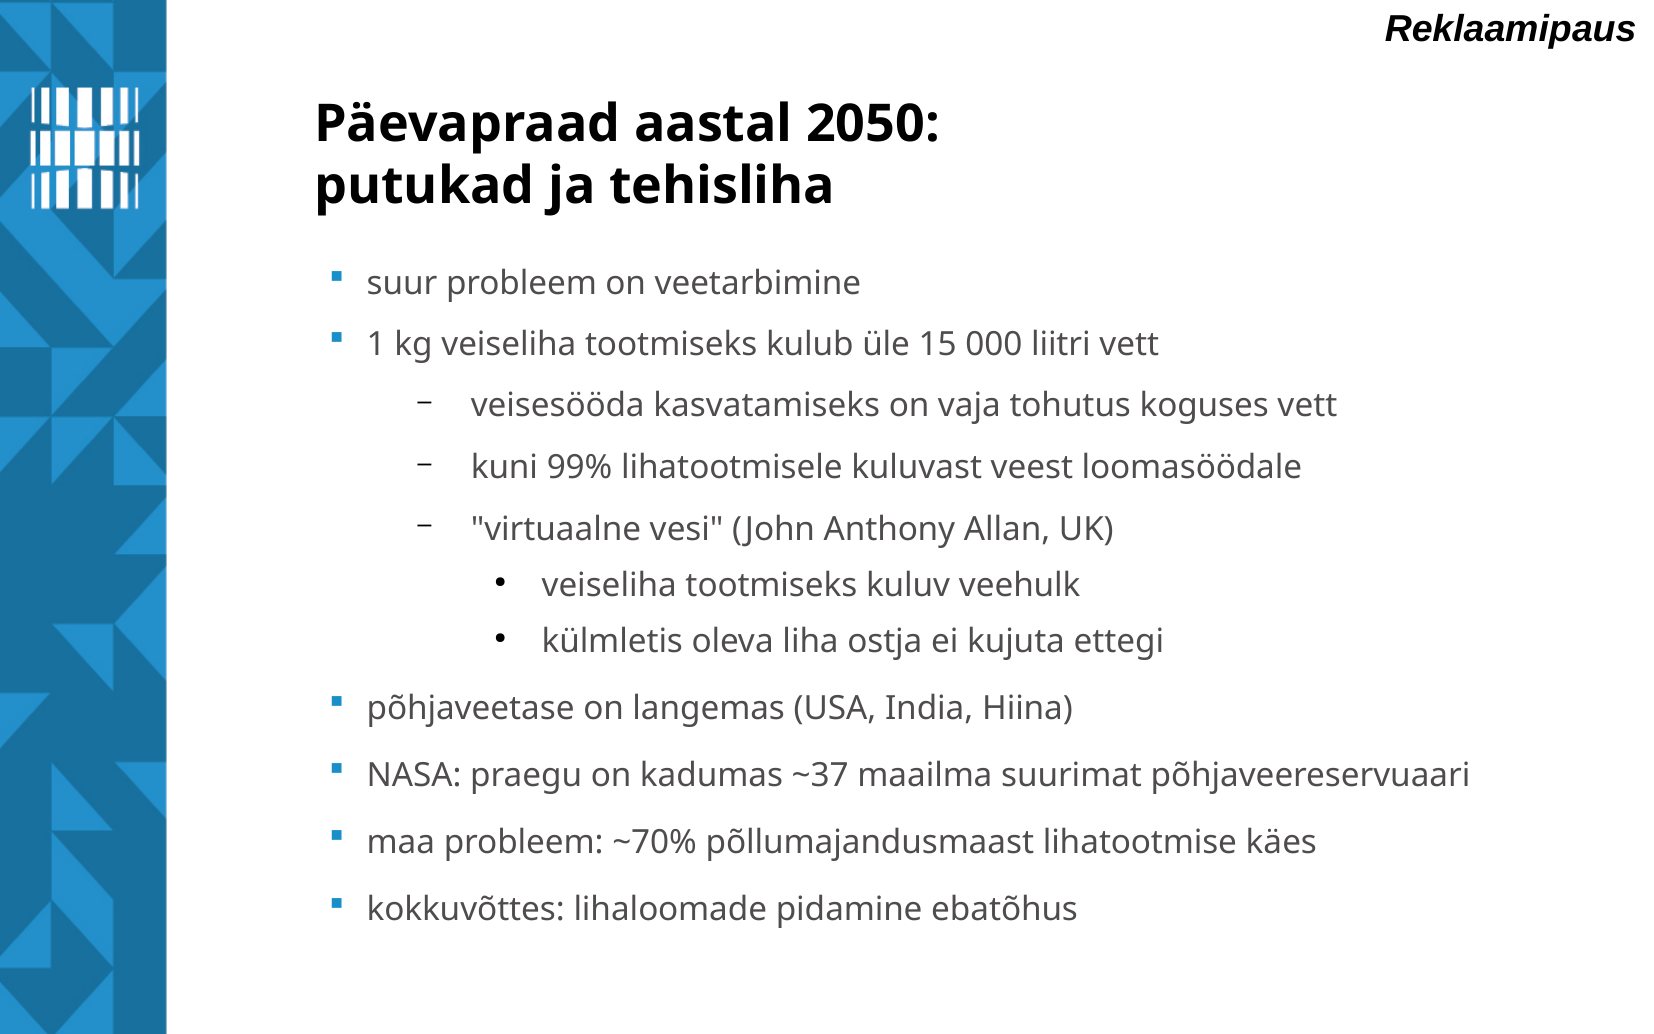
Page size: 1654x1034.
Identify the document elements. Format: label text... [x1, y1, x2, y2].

picture [42, 108, 132, 208]
list suur probleem on veetarbimine 1 kg veiseliha toot­miseks kulub üle 15 000 liitri vett veisesööda kasvatamiseks on vaja tohutus koguses vett kuni 99% lihatootmisele kuluvast veest loomasöödale "virtuaalne vesi" (John Anthony Allan, UK) veise­liha tootmiseks kuluv veehulk külmletis oleva liha ostja ei kujuta ettegi põhjaveetase on langemas (USA, India, Hiina) NASA: praegu on kadumas ~37 maailma suurimat põhjaveereservuaari maa probleem: ~70% põllumajandusmaast lihatootmise käes kokkuvõttes: lihaloomade pidamine ebatõhus [314, 253, 1511, 993]
list Päevapraad aastal 2050: putukad ja tehisliha [314, 88, 1511, 214]
